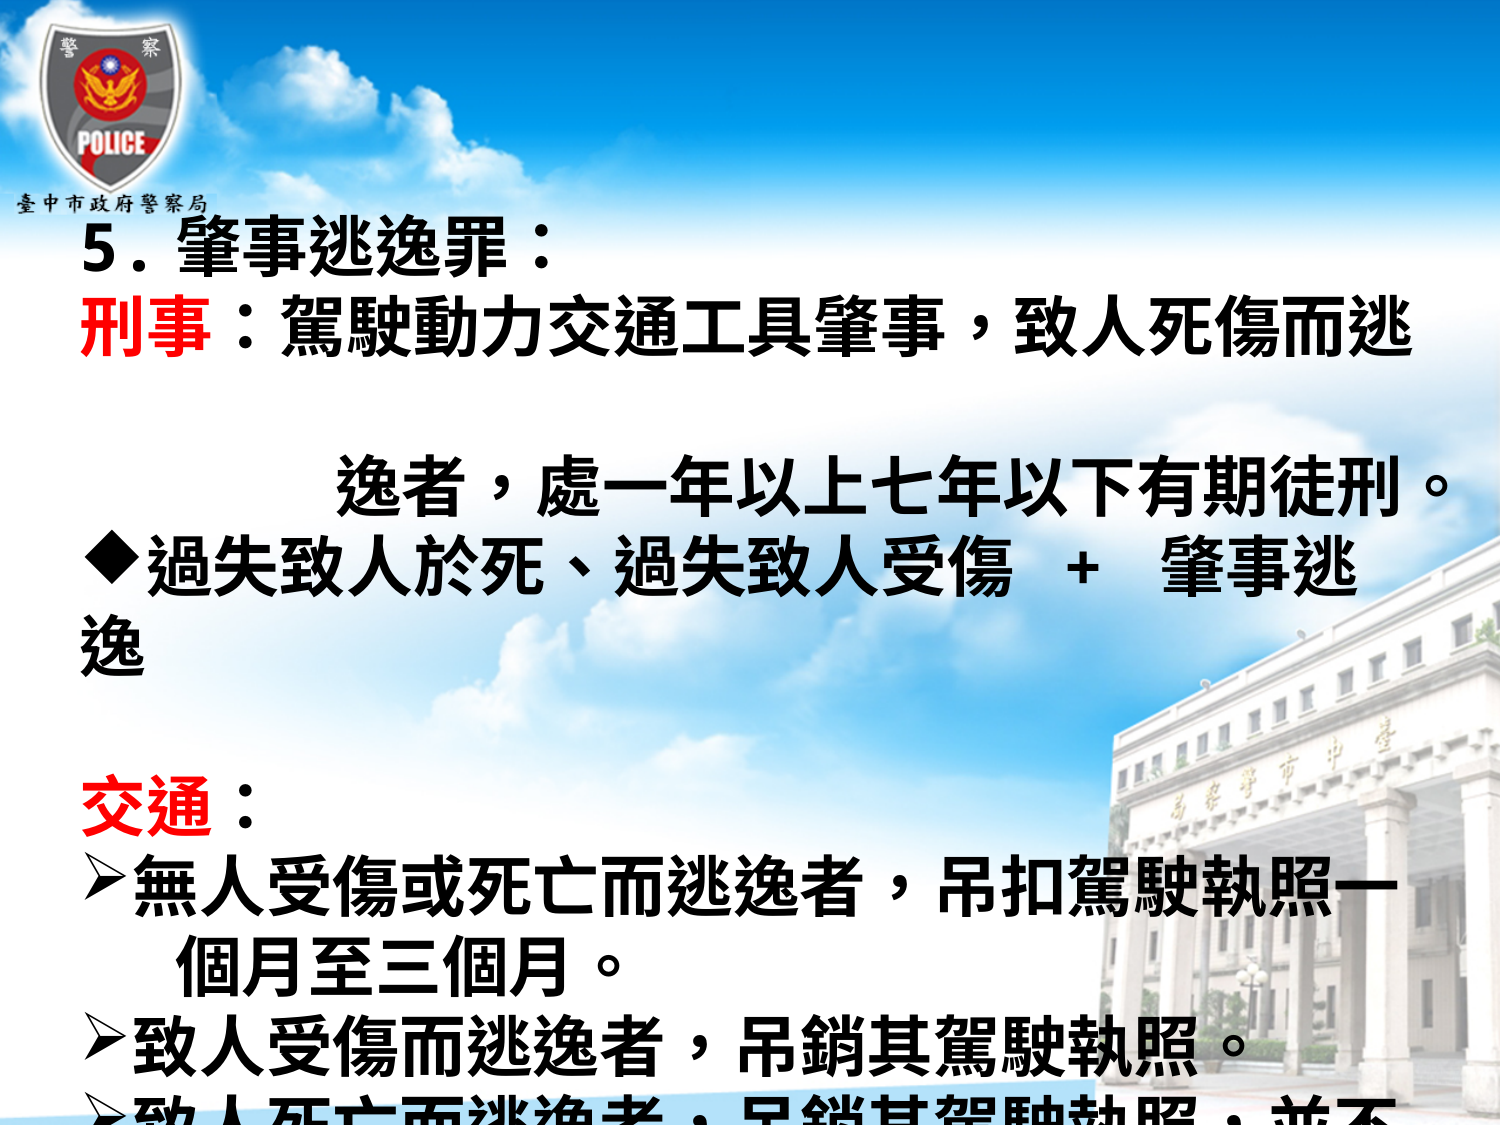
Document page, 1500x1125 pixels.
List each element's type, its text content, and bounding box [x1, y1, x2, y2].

picture [0, 0, 1500, 1125]
picture [1435, 480, 1442, 492]
text_box 5.肇事逃逸罪： 刑事：駕駛動力交通工具肇事，致人死傷而逃 逸者，處一年以上七年以下有期徒刑。 過失致人於死、過失致人受傷 + 肇事逃逸 交通： 無人受傷或死亡而逃逸者，吊扣駕駛執照一 個月至三個月。 致人受傷而逃逸者，吊銷其駕駛執照。 致人死亡而逃逸者，吊銷其駕駛執照，並不 得再考領。 [64, 197, 1435, 1125]
